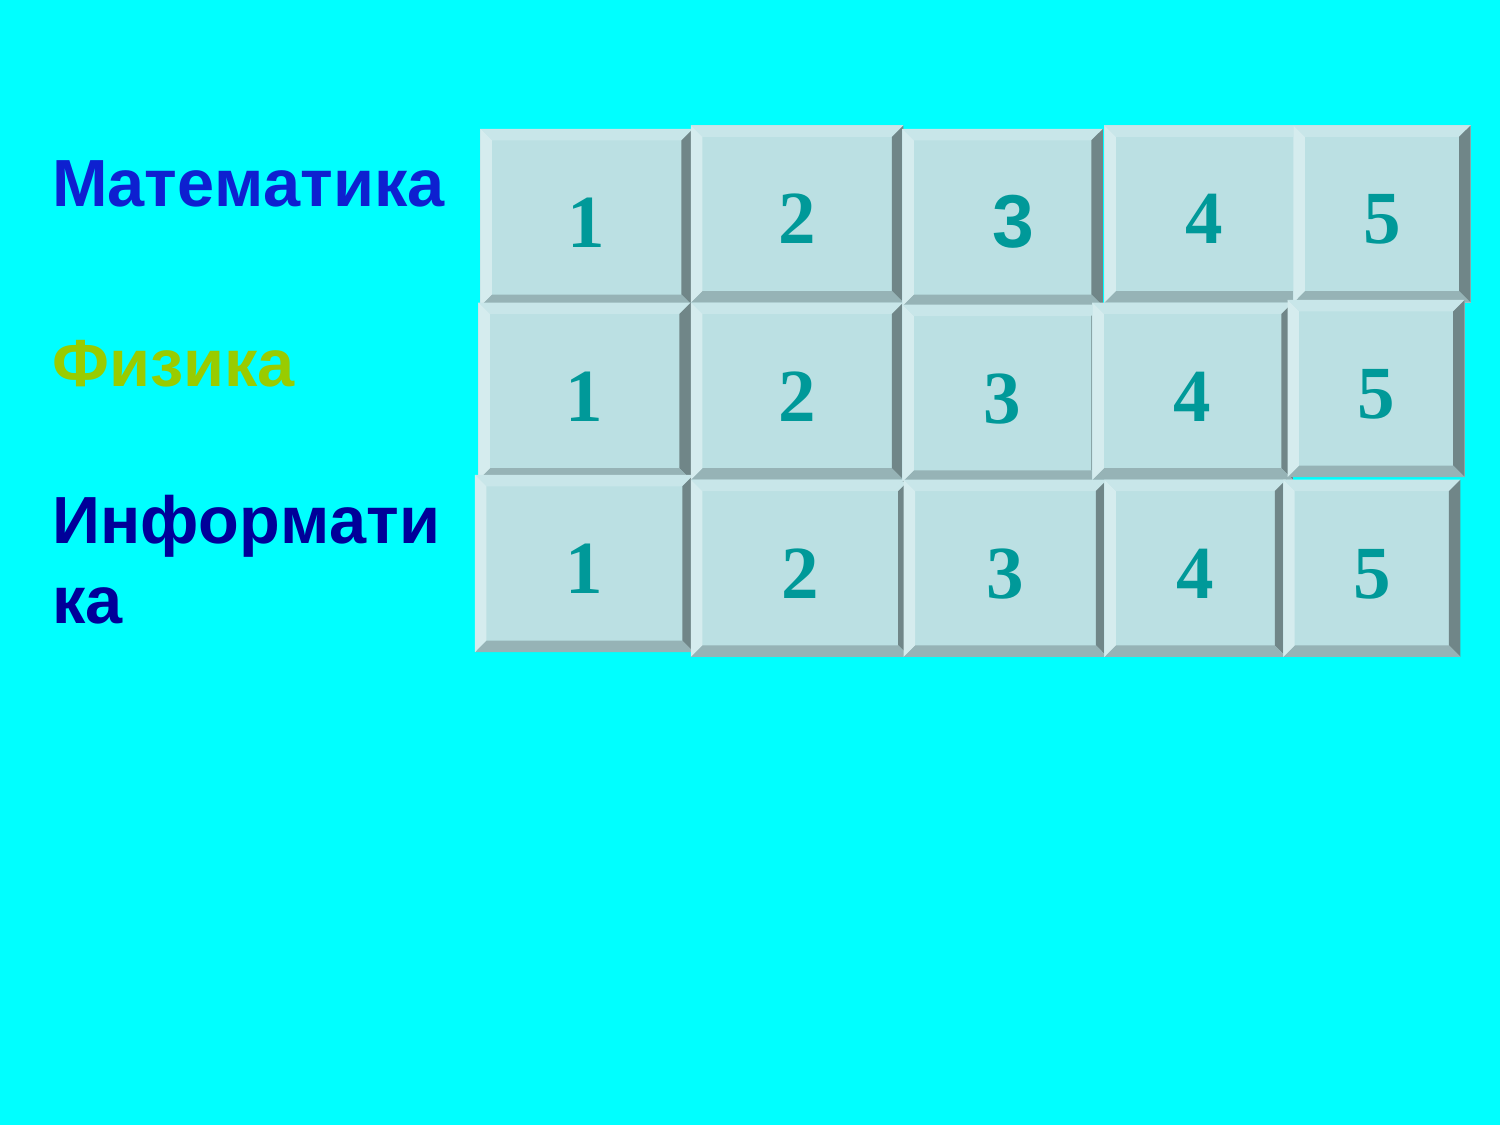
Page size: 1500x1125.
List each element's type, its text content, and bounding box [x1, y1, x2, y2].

text_box 2 [703, 137, 891, 291]
text_box 1 [492, 141, 681, 294]
table_header Математика [38, 132, 472, 313]
text_box 5 [1299, 312, 1453, 465]
text_box 4 [1116, 137, 1293, 291]
text_box 1 [487, 487, 682, 640]
text_box 4 [1104, 314, 1281, 468]
text_box 3 [914, 141, 1091, 294]
text_box 2 [703, 492, 898, 645]
text_box 5 [1305, 137, 1459, 291]
text_box 2 [703, 314, 891, 468]
table_cell Физика [38, 313, 472, 469]
text_box 1 [490, 314, 679, 468]
text_box 5 [1295, 492, 1448, 645]
text_box 3 [914, 317, 1091, 470]
text_box 4 [1116, 492, 1274, 645]
text_box 3 [916, 492, 1095, 645]
table_cell Информатика [38, 469, 472, 645]
